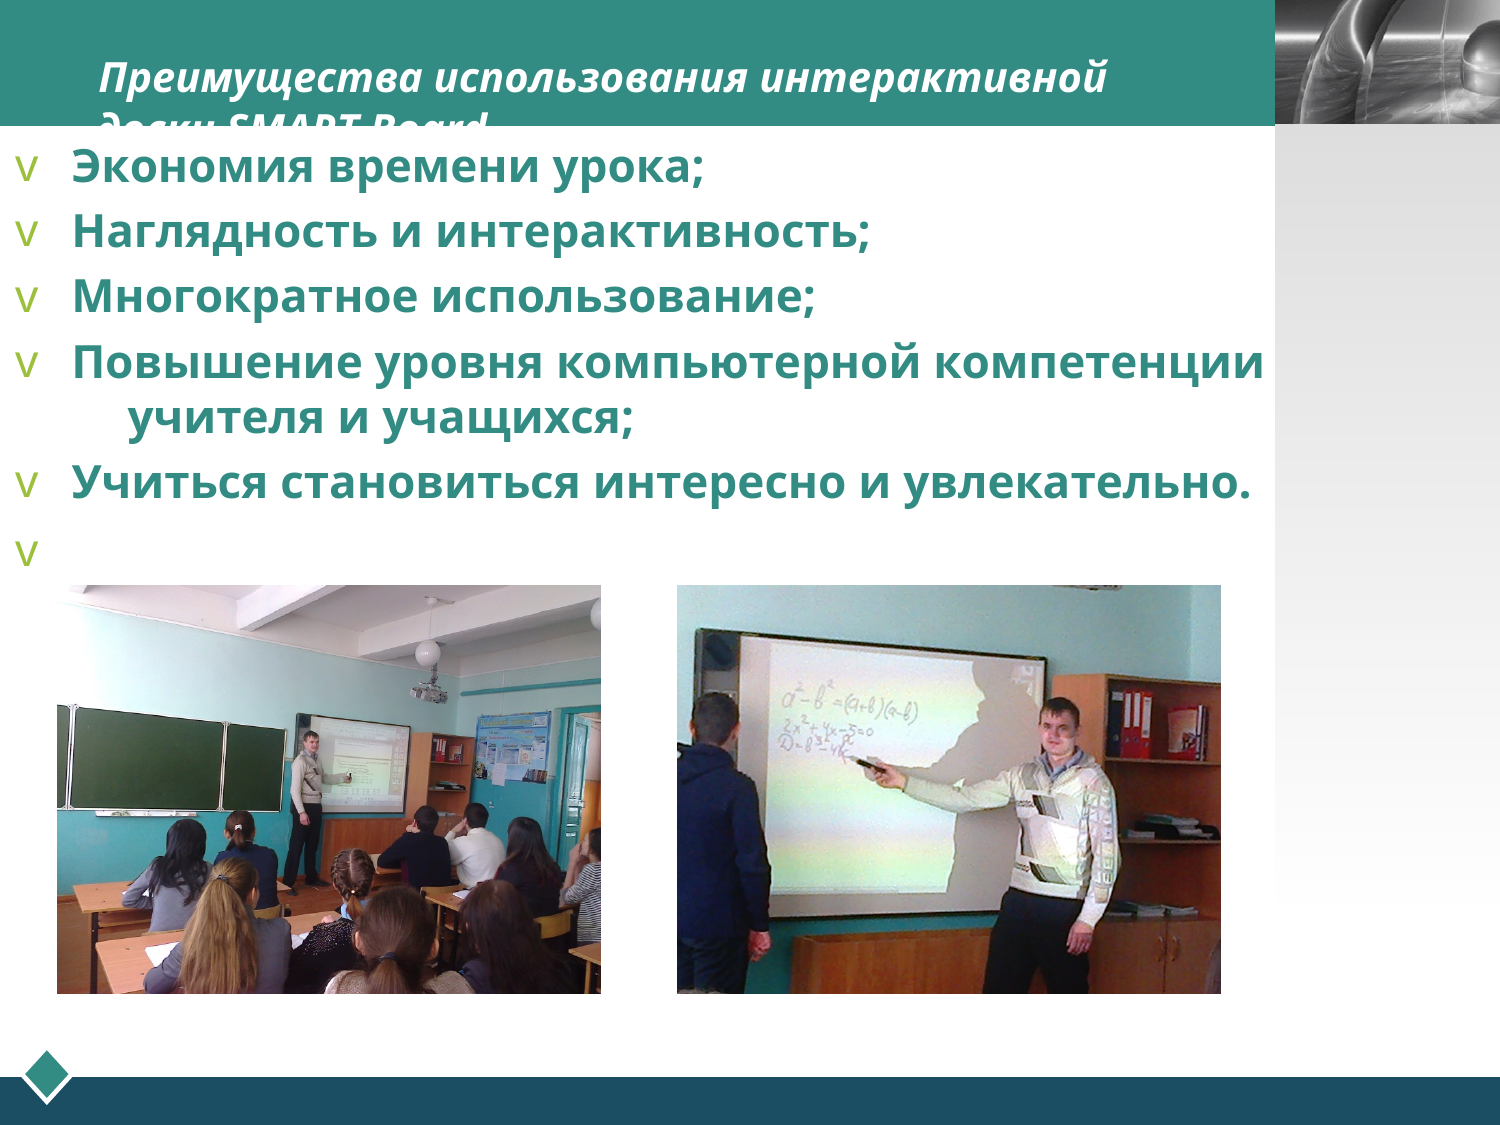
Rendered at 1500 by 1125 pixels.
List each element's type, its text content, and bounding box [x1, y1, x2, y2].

list Экономия времени урока; Наглядность и интерактивность; Многократное использование; Повышение уровня компьютерной компетенции учителя и учащихся; Учиться становиться интересно и увлекательно. [0, 128, 1351, 990]
title Преимущества использования интерактивной доски SMART Board [70, 35, 1421, 140]
picture [677, 585, 1221, 994]
picture [57, 585, 601, 994]
